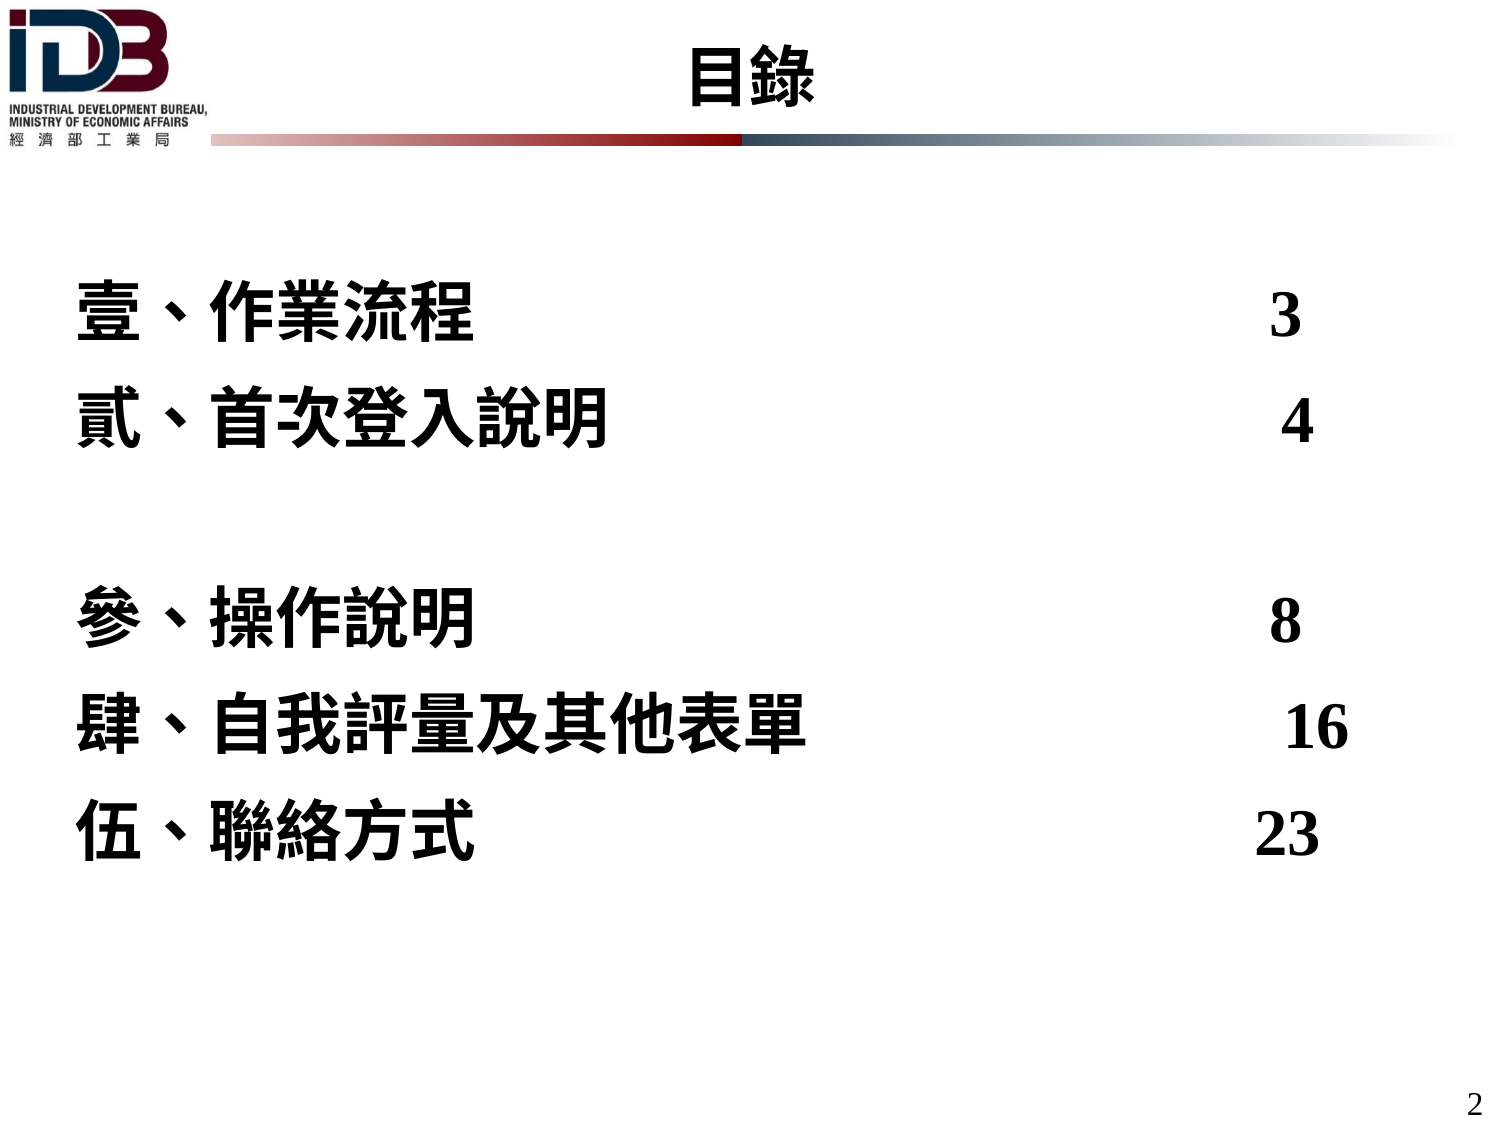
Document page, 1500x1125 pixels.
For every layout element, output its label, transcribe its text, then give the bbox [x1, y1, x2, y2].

text_box 壹、作業流程 3 貳、首次登入說明 4 參、操作說明 8 肆、自我評量及其他表單 16 伍、聯絡方式 23 [60, 248, 1464, 838]
title 目錄 [0, 23, 1500, 126]
